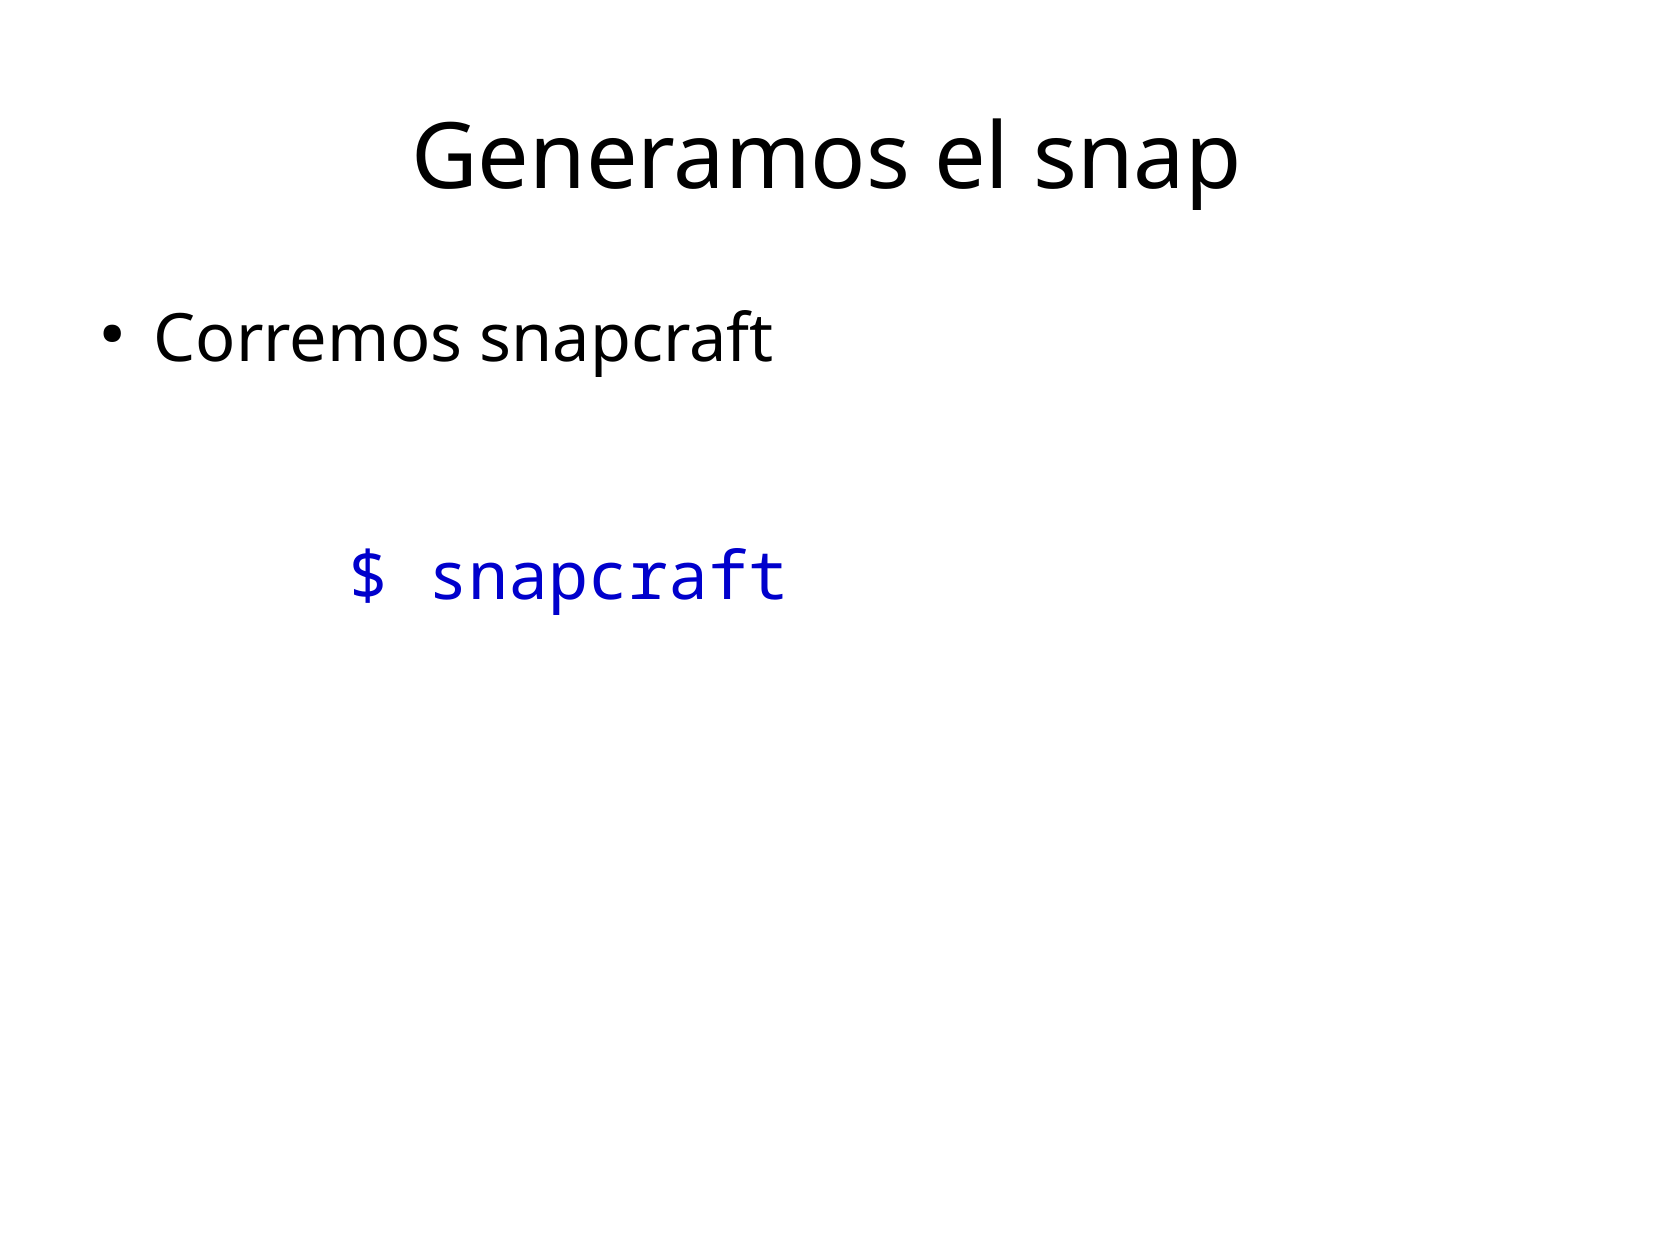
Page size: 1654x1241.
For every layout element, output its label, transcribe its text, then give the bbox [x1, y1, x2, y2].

list Corremos snapcraft [82, 290, 1571, 1010]
text_box $ snapcraft [334, 520, 733, 603]
title Generamos el snap [82, 49, 1571, 257]
